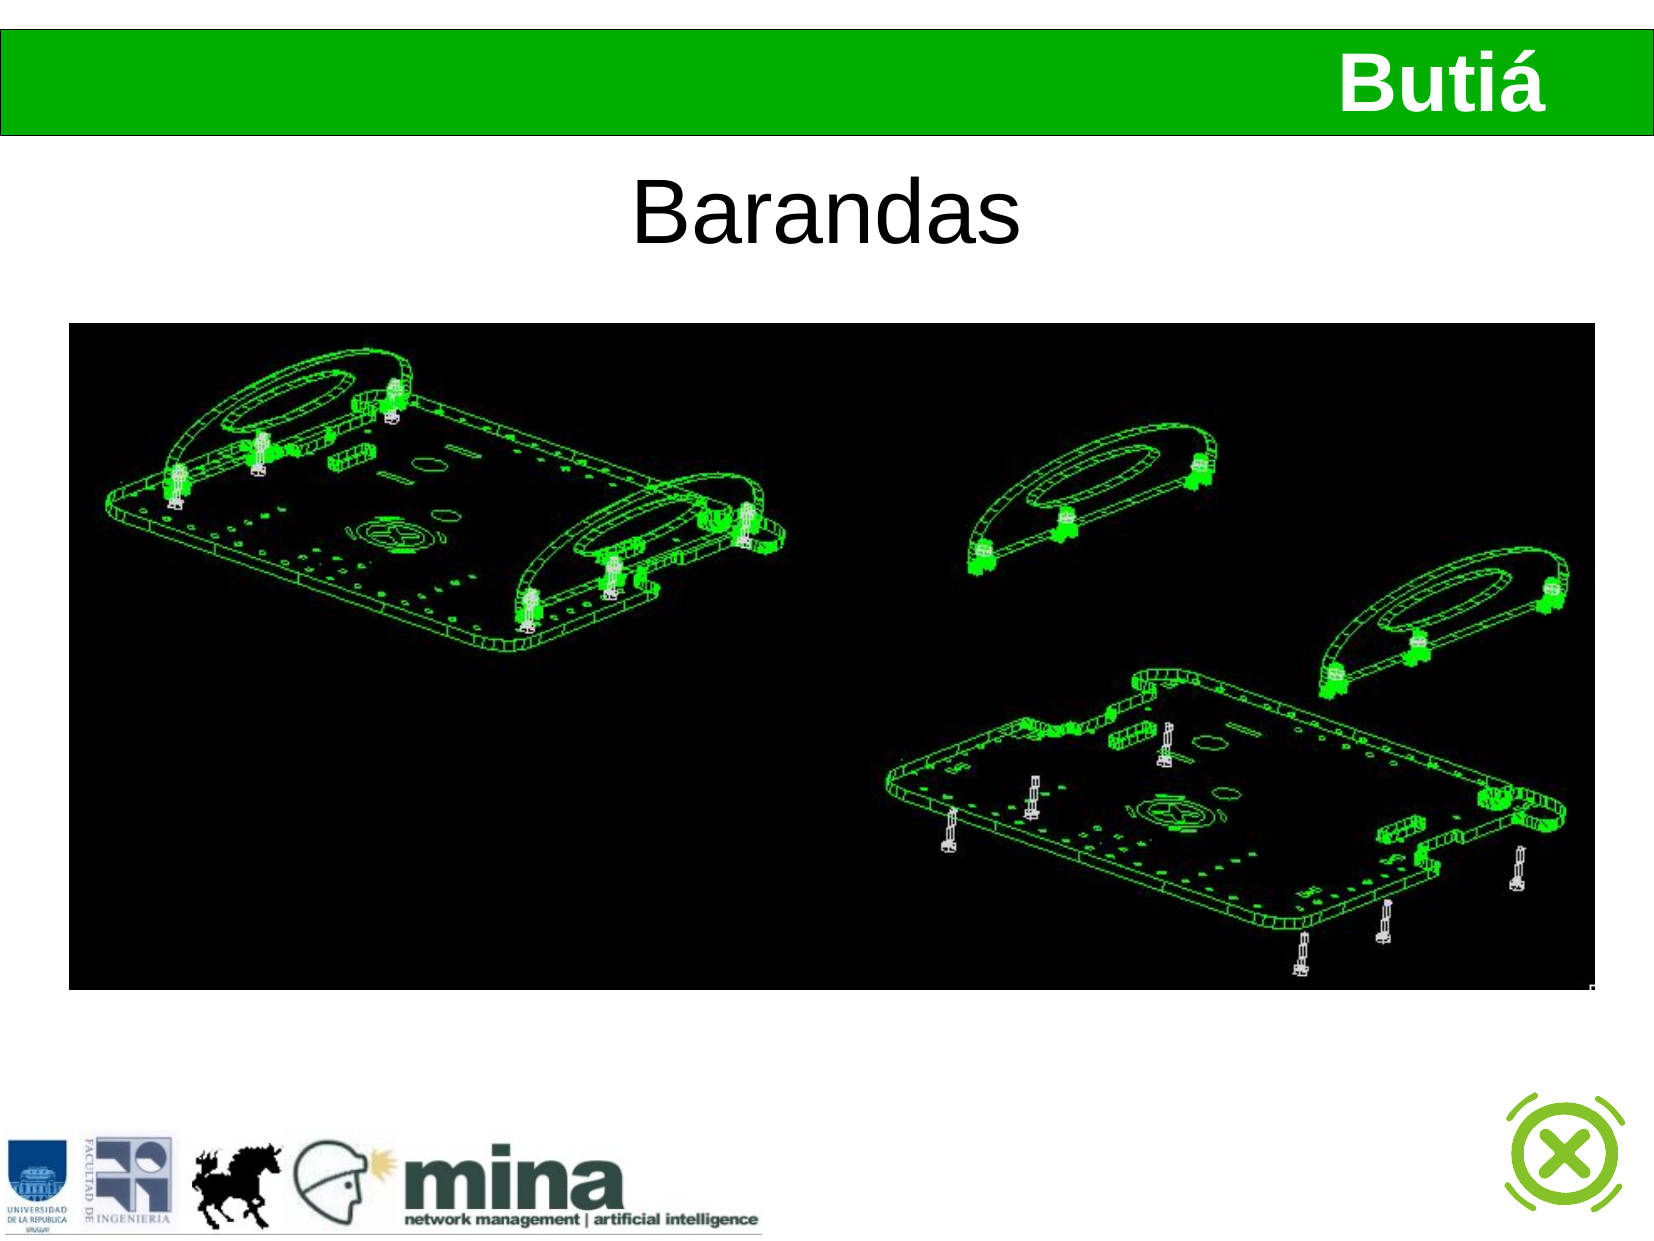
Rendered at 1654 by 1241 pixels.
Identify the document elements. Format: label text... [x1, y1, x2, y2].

picture [1504, 1092, 1625, 1212]
picture [69, 323, 1595, 990]
picture [5, 1130, 762, 1235]
title Barandas [82, 108, 1571, 316]
